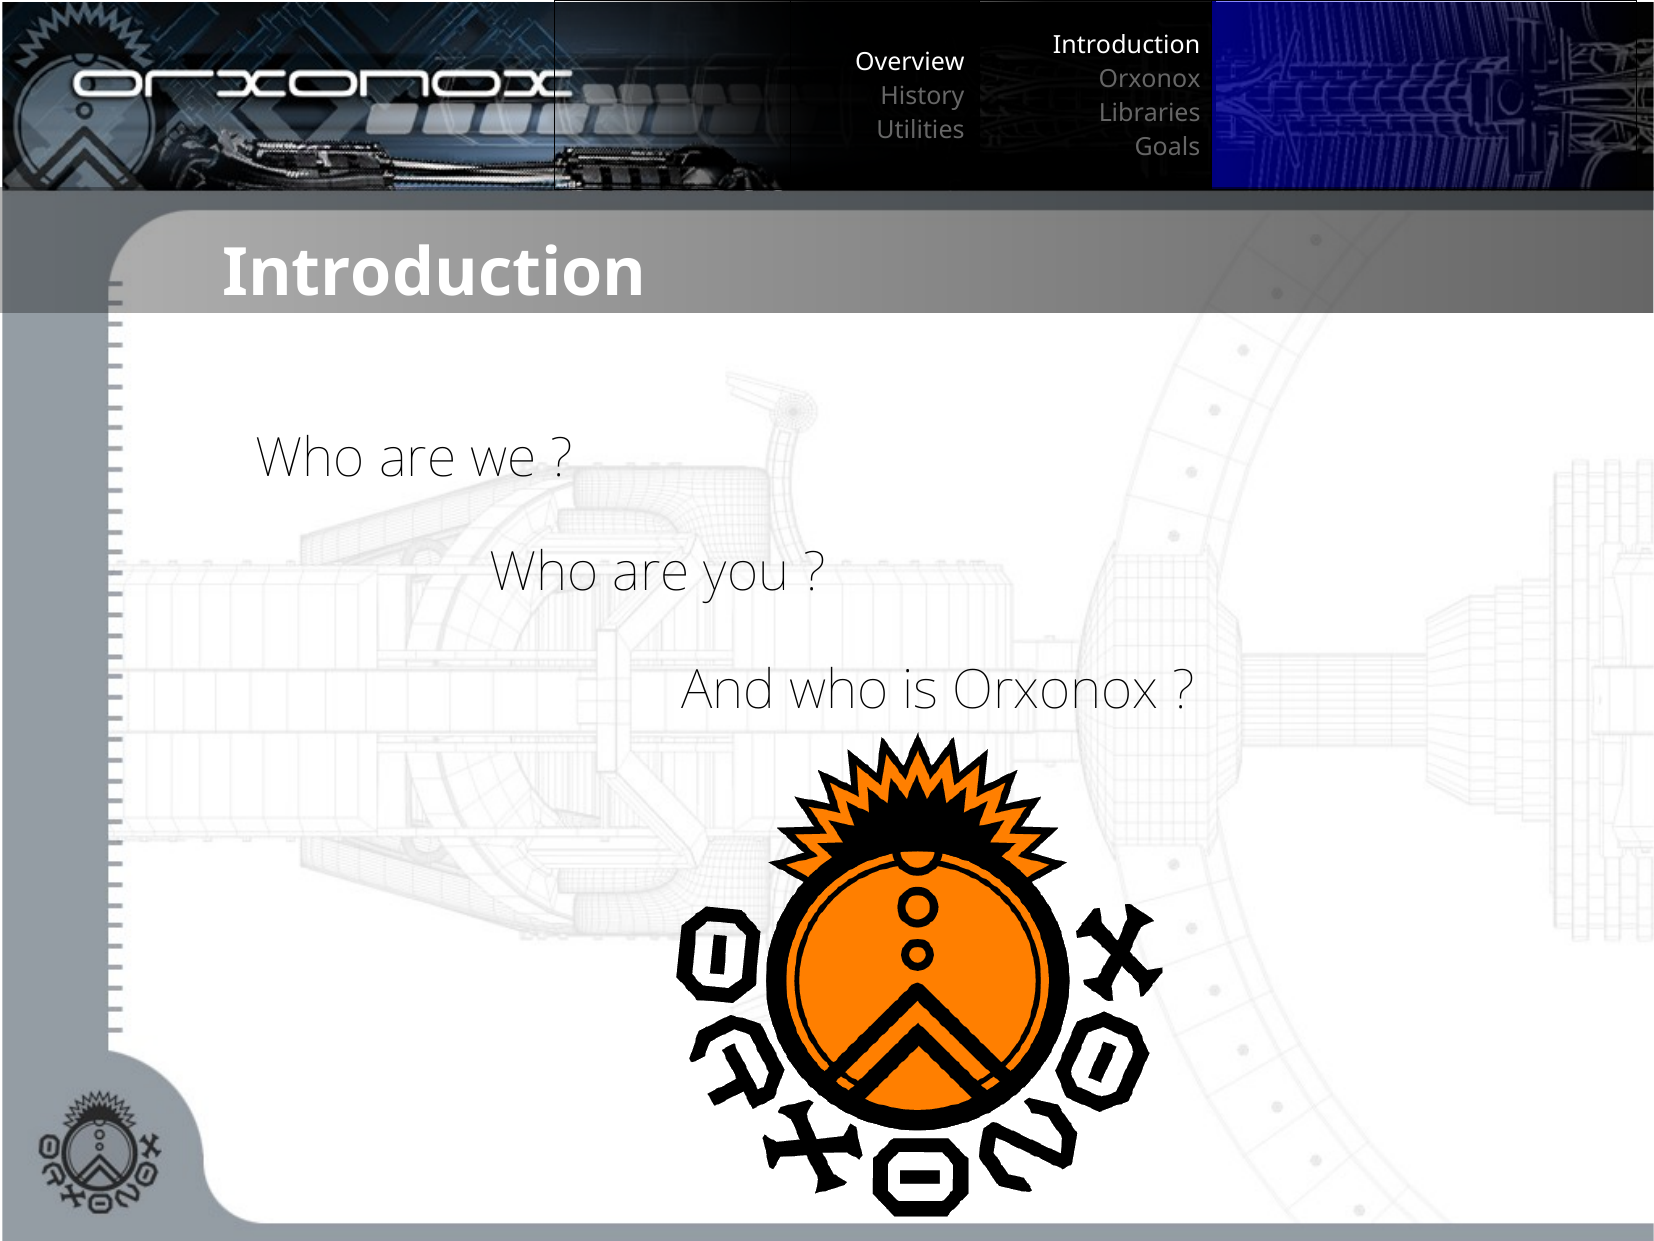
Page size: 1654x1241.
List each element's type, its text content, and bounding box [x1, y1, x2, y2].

text_box And who is Orxonox ? [631, 643, 1613, 718]
picture [2, 2, 576, 187]
text_box Who are we ? [205, 410, 712, 488]
picture [2, 313, 1654, 1241]
picture [1466, 2, 1654, 187]
text_box Who are you ? [439, 525, 1157, 599]
